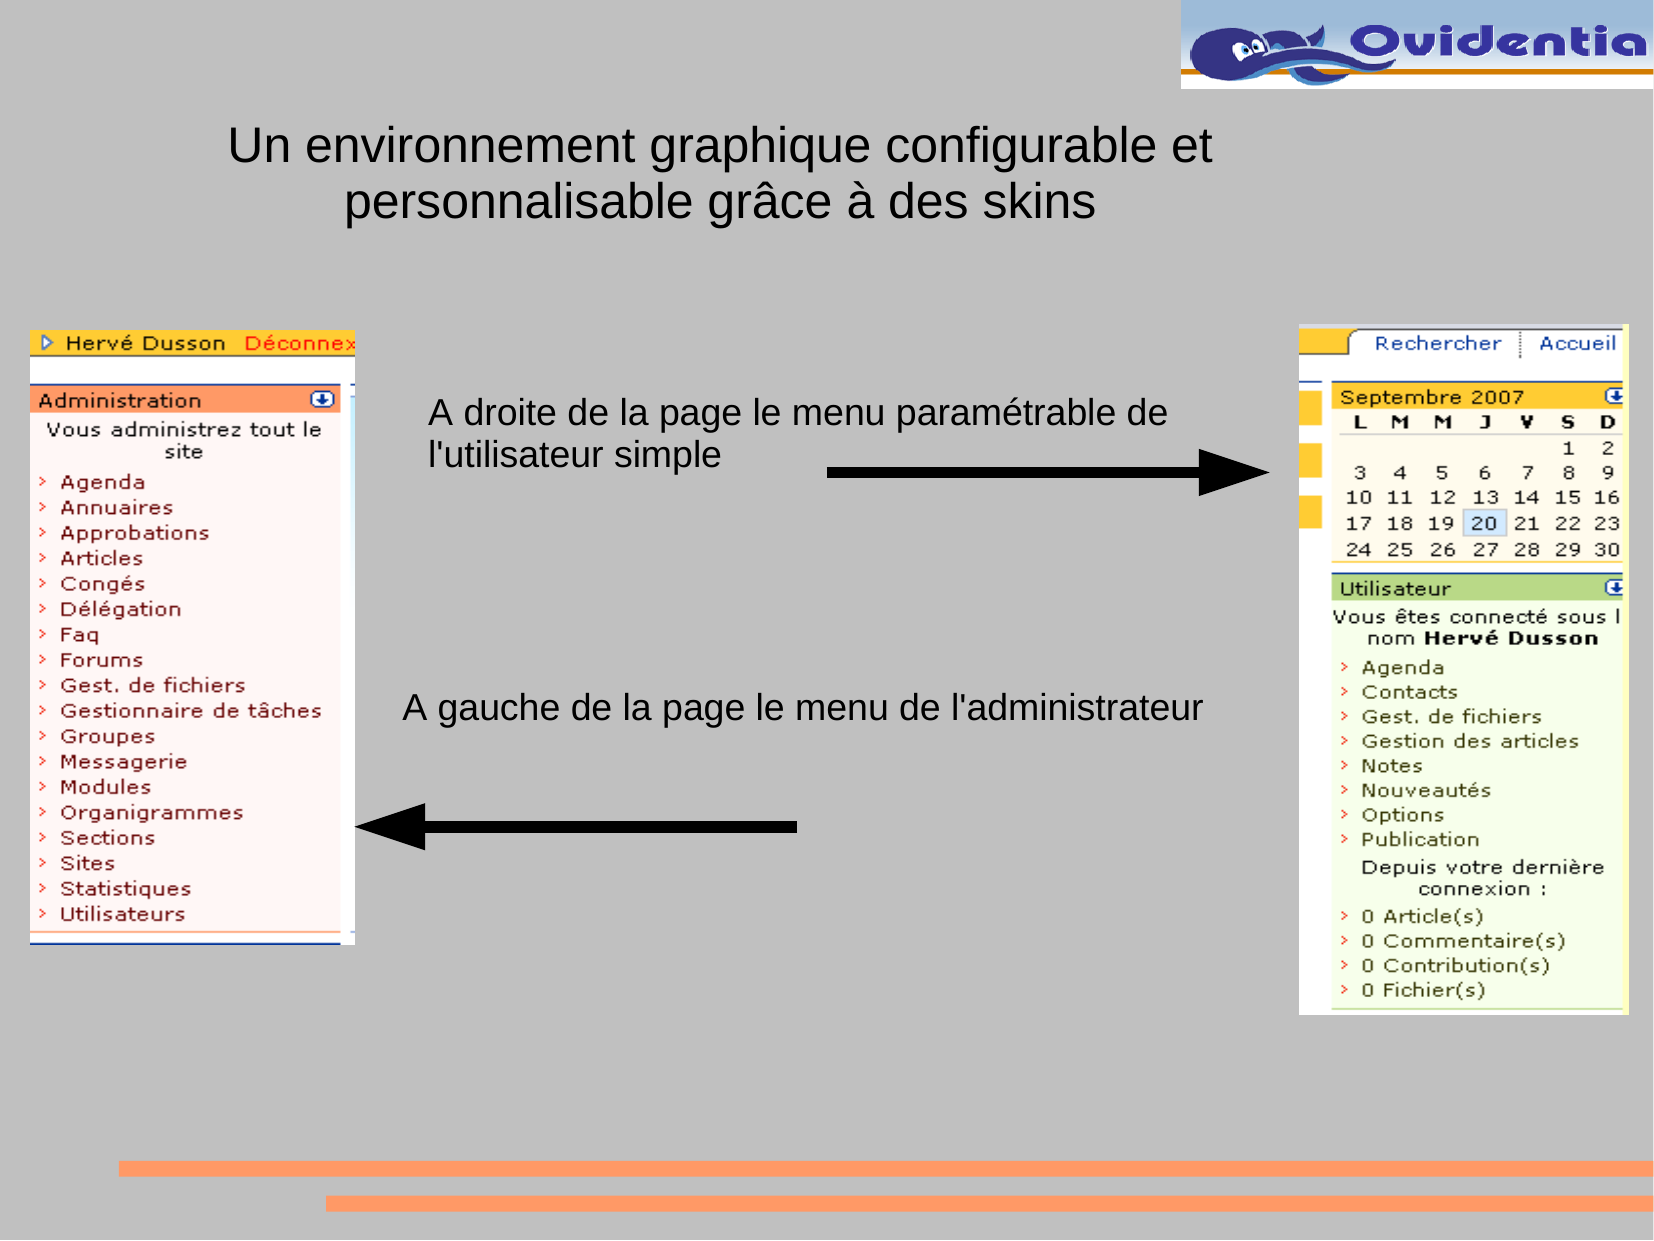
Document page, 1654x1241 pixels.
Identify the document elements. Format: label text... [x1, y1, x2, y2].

text_box A gauche de la page le menu de l'administrateur [387, 679, 1270, 737]
picture [1299, 324, 1629, 1015]
picture [1181, 0, 1654, 89]
text_box A droite de la page le menu paramétrable de l'utilisateur simple [413, 383, 1211, 483]
picture [30, 330, 355, 945]
text_box Un environnement graphique configurable et personnalisable grâce à des skins [200, 109, 1241, 237]
